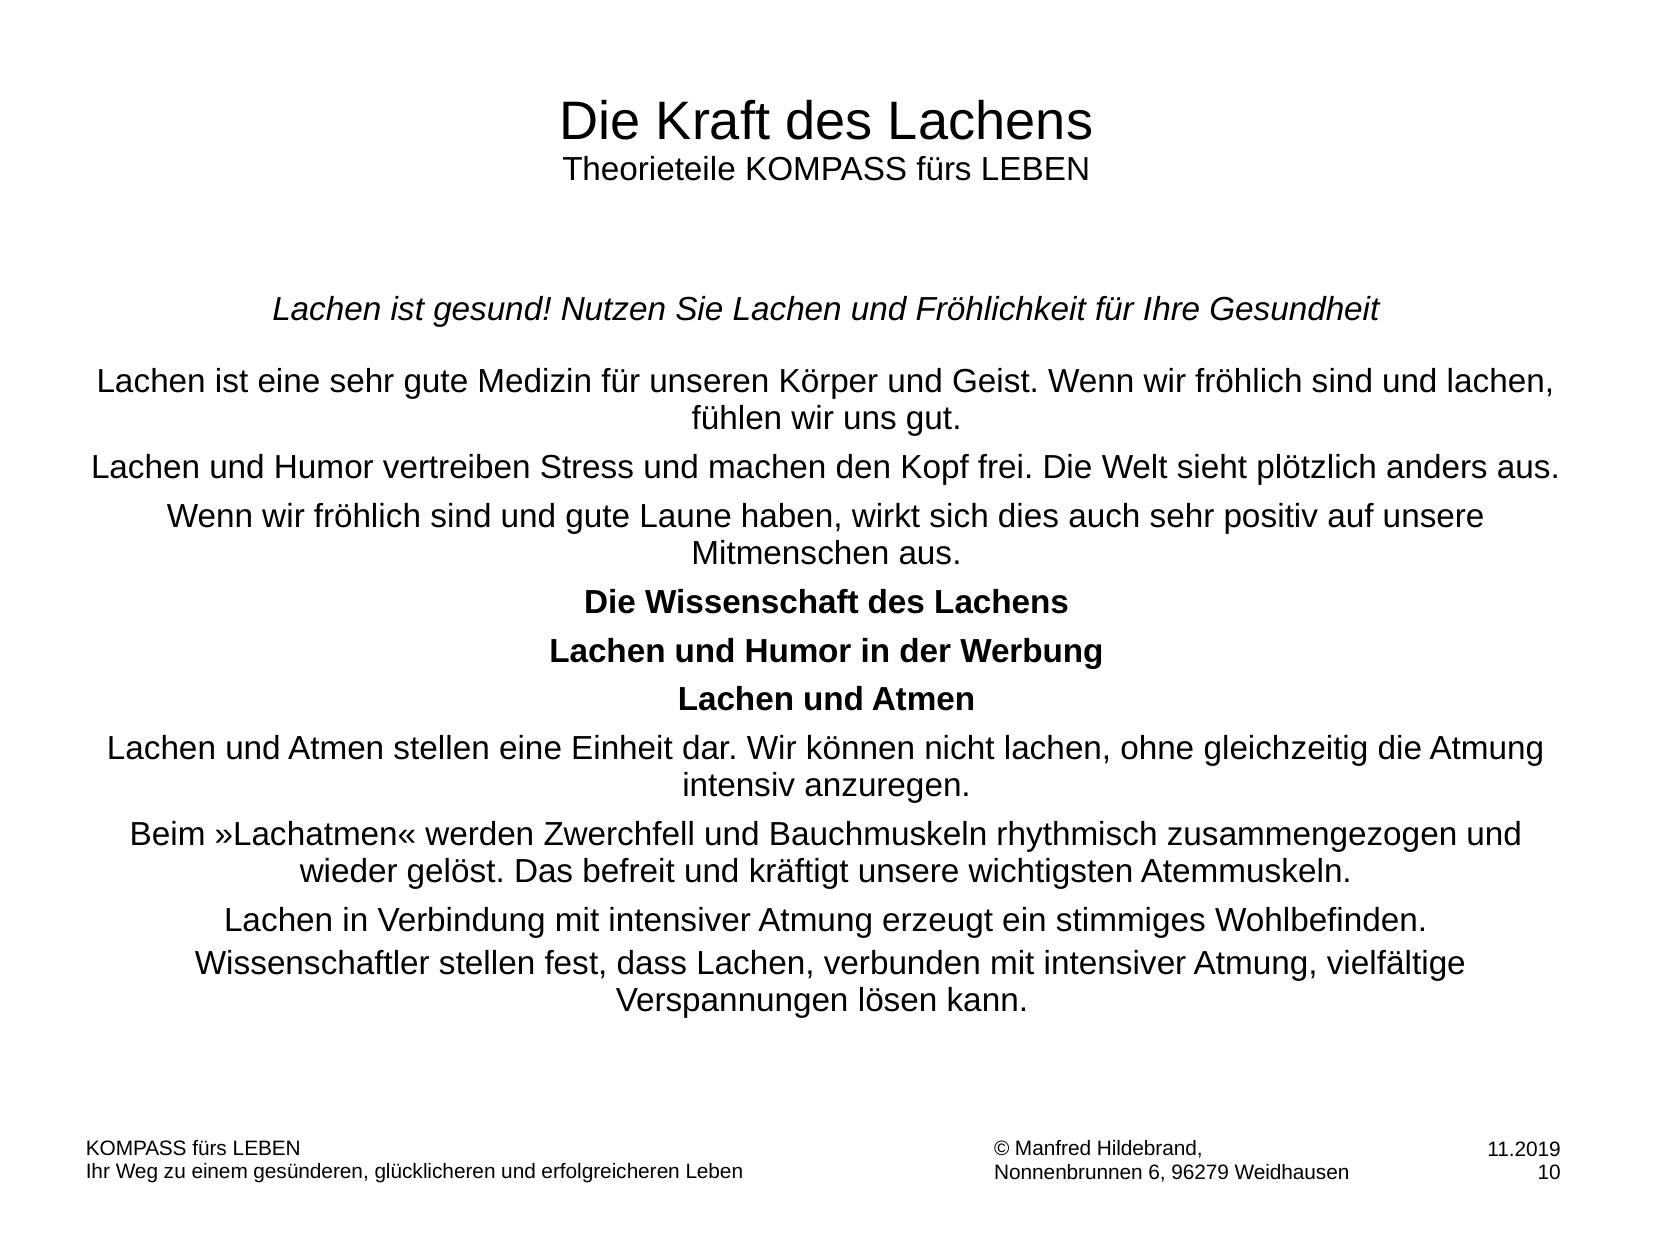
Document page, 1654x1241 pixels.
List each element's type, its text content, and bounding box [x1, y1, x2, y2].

text_box 11.2019 10 [1405, 1118, 1576, 1203]
text_box © Manfred Hildebrand, Nonnenbrunnen 6, 96279 Weidhausen [979, 1118, 1389, 1203]
text_box KOMPASS fürs LEBEN Ihr Weg zu einem gesünderen, glücklicheren und erfolgreicheren Leben [70, 1118, 964, 1202]
title Die Kraft des Lachens Theorieteile KOMPASS fürs LEBEN [82, 49, 1571, 257]
list Lachen ist gesund! Nutzen Sie Lachen und Fröhlichkeit für Ihre Gesundheit Lachen ist eine sehr gute Medizin für unseren Körper und Geist. Wenn wir fröhlich sind und lachen, fühlen wir uns gut. Lachen und Humor vertreiben Stress und machen den Kopf frei. Die Welt sieht plötzlich anders aus. Wenn wir fröhlich sind und gute Laune haben, wirkt sich dies auch sehr positiv auf unsere Mitmenschen aus. Die Wissenschaft des Lachens Lachen und Humor in der Werbung Lachen und Atmen Lachen und Atmen stellen eine Einheit dar. Wir können nicht lachen, ohne gleichzeitig die Atmung intensiv anzuregen. Beim »Lachatmen« werden Zwerchfell und Bauchmuskeln rhythmisch zusammengezogen und wieder gelöst. Das befreit und kräftigt unsere wichtigsten Atemmuskeln. Lachen in Verbindung mit intensiver Atmung erzeugt ein stimmiges Wohlbefinden. Wissenschaftler stellen fest, dass Lachen, verbunden mit intensiver Atmung, vielfältige Verspannungen lösen kann. [82, 290, 1571, 1109]
